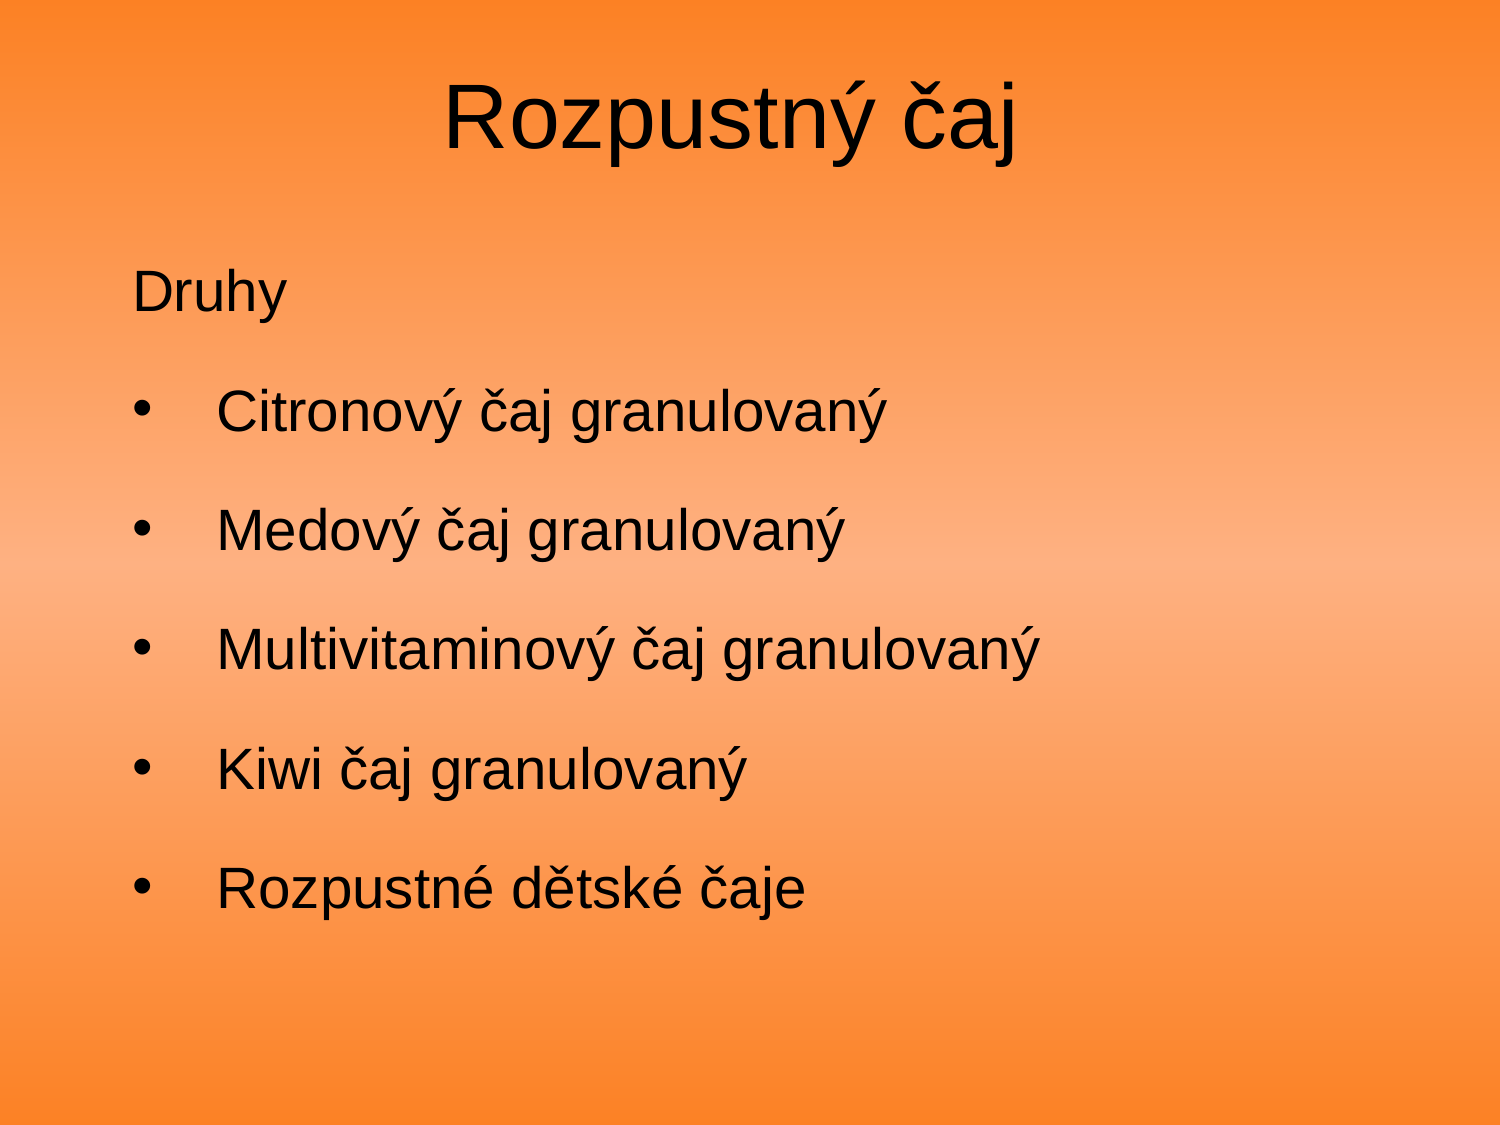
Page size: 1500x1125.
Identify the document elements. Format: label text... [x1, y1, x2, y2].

title Rozpustný čaj [93, 35, 1369, 188]
list Druhy Citronový čaj granulovaný Medový čaj granulovaný Multivitaminový čaj granulovaný Kiwi čaj granulovaný Rozpustné dětské čaje [117, 210, 1430, 1125]
